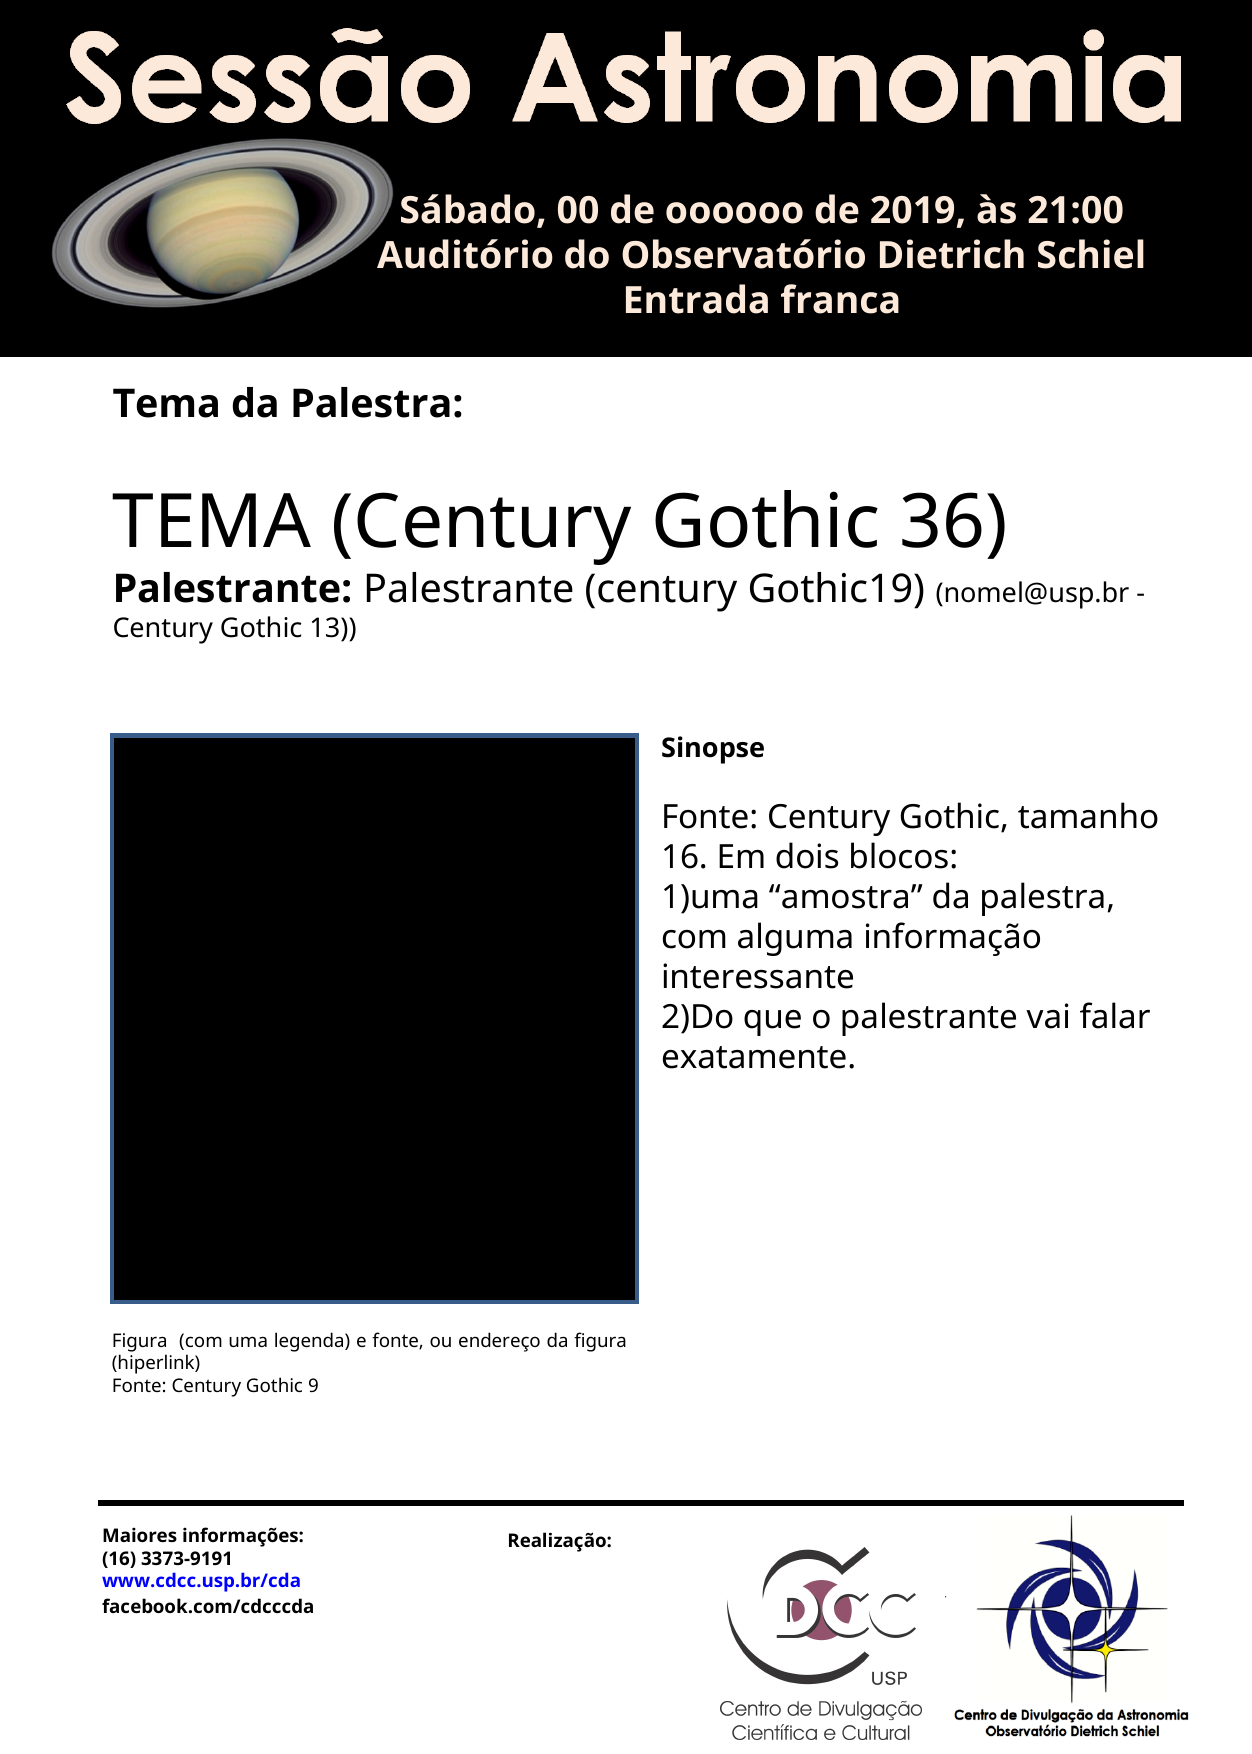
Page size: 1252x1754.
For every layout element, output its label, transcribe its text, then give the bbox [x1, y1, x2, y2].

text_box Tema da Palestra: TEMA (Century Gothic 36) Palestrante: Palestrante (century Gothic19) (nomel@usp.br - Century Gothic 13)) [100, 371, 1197, 619]
picture [945, 1502, 1199, 1752]
text_box Realização: [496, 1522, 637, 1588]
picture [0, 0, 1252, 357]
text_box Sinopse Fonte: Century Gothic, tamanho 16. Em dois blocos: uma “amostra” da palestra, com alguma informação interessante Do que o palestrante vai falar exatamente. [648, 724, 1182, 1473]
picture [720, 1547, 922, 1741]
text_box [111, 735, 637, 1303]
text_box Maiores informações: (16) 3373-9191 www.cdcc.usp.br/cda facebook.com/cdcccda [90, 1518, 495, 1584]
text_box Sábado, 00 de oooooo de 2019, às 21:00 Auditório do Observatório Dietrich Schiel Entrada franca [272, 180, 1252, 328]
text_box Figura (com uma legenda) e fonte, ou endereço da figura (hiperlink) Fonte: Century Gothic 9 [99, 1322, 639, 1425]
